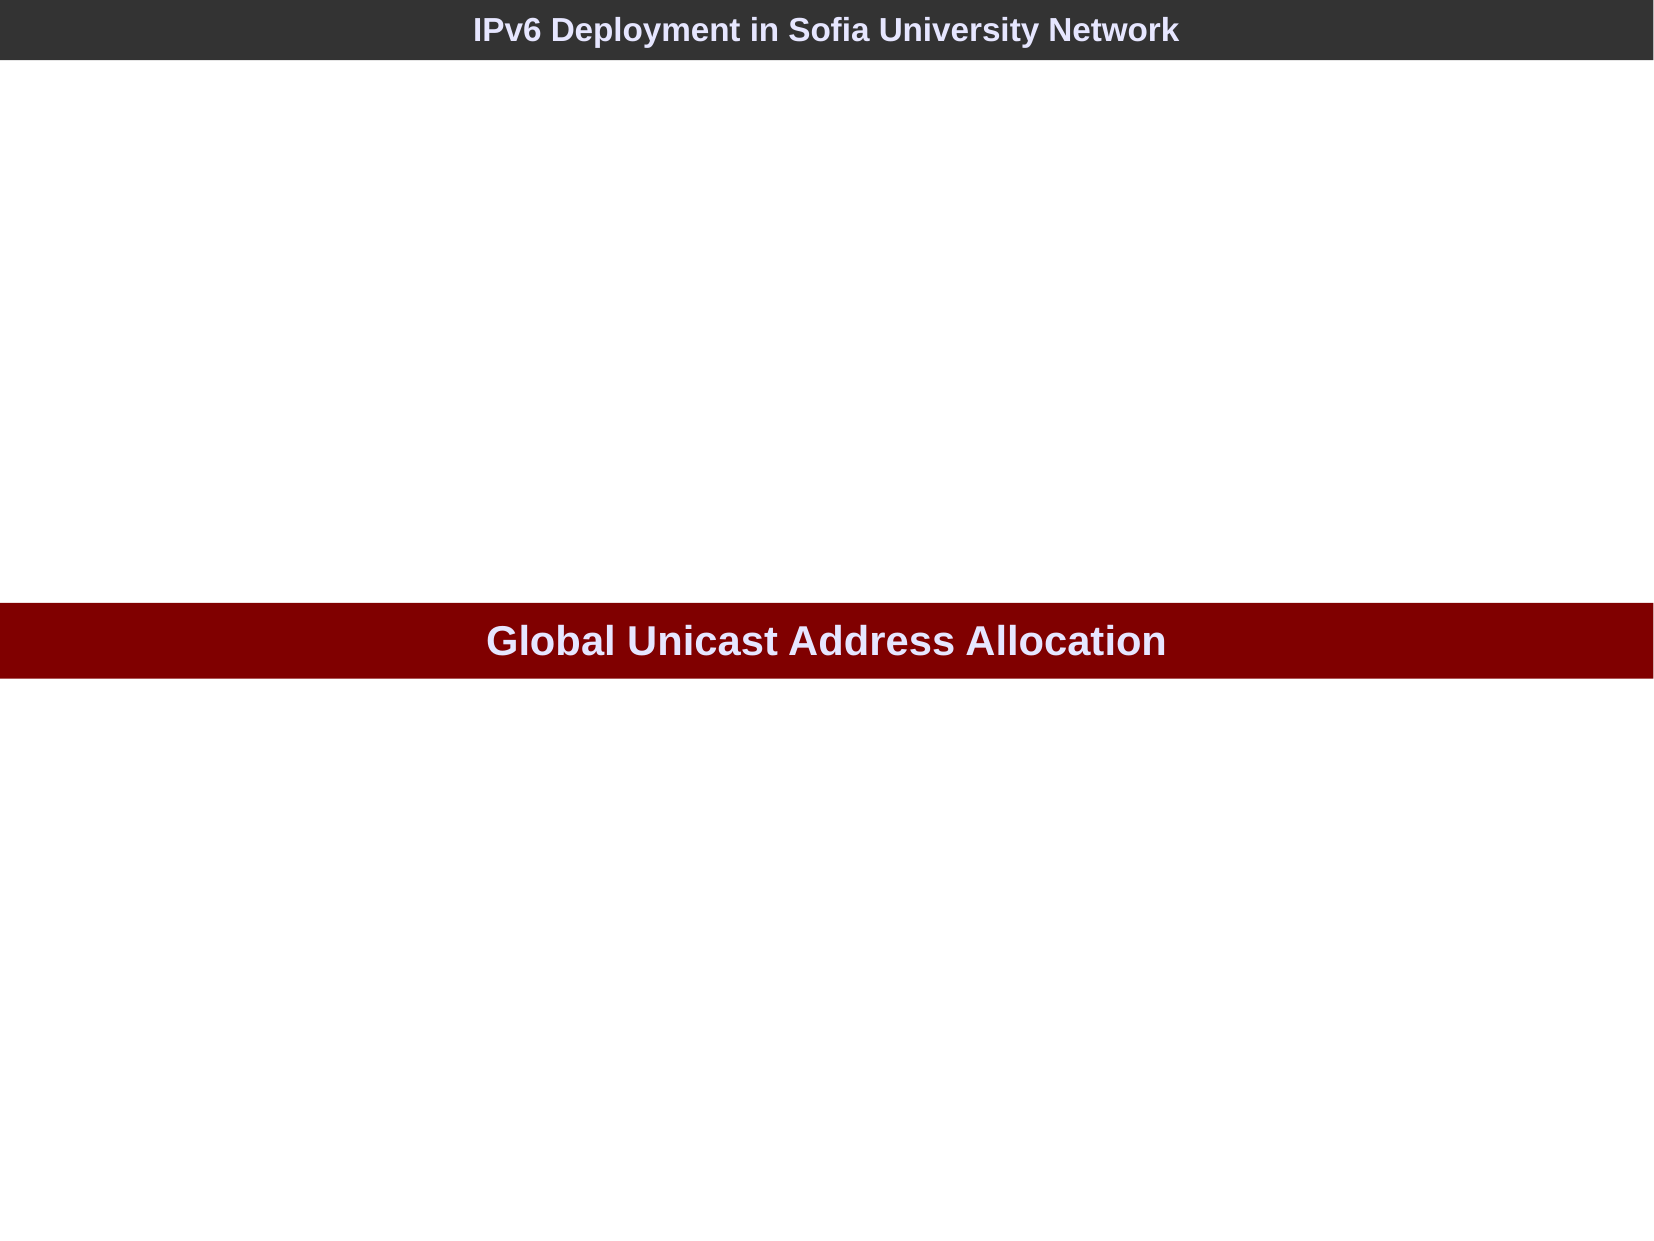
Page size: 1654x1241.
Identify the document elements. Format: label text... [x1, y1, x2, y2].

text_box IPv6 Deployment in Sofia University Network [0, 0, 1654, 61]
text_box Global Unicast Address Allocation [0, 602, 1654, 679]
